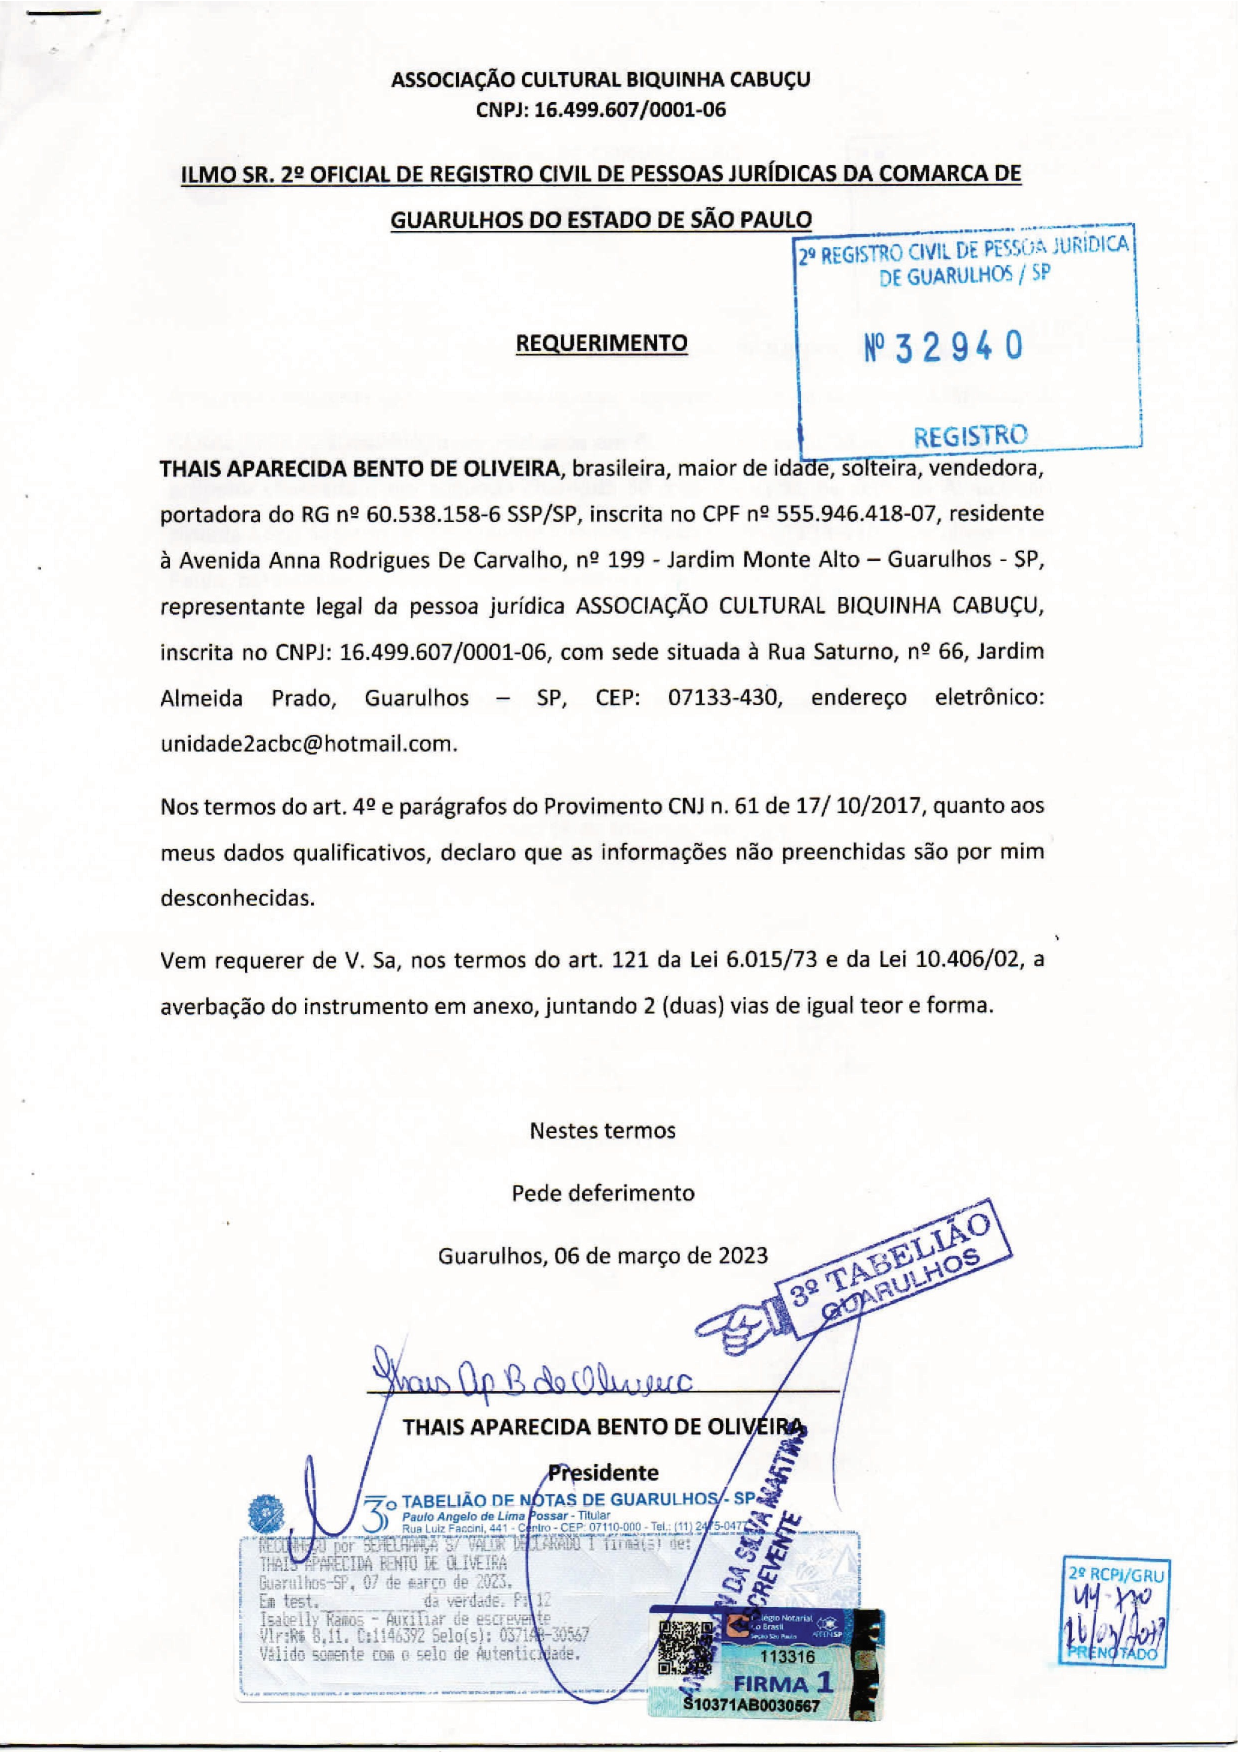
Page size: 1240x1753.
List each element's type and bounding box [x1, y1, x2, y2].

text_box [0, 2, 1238, 1752]
